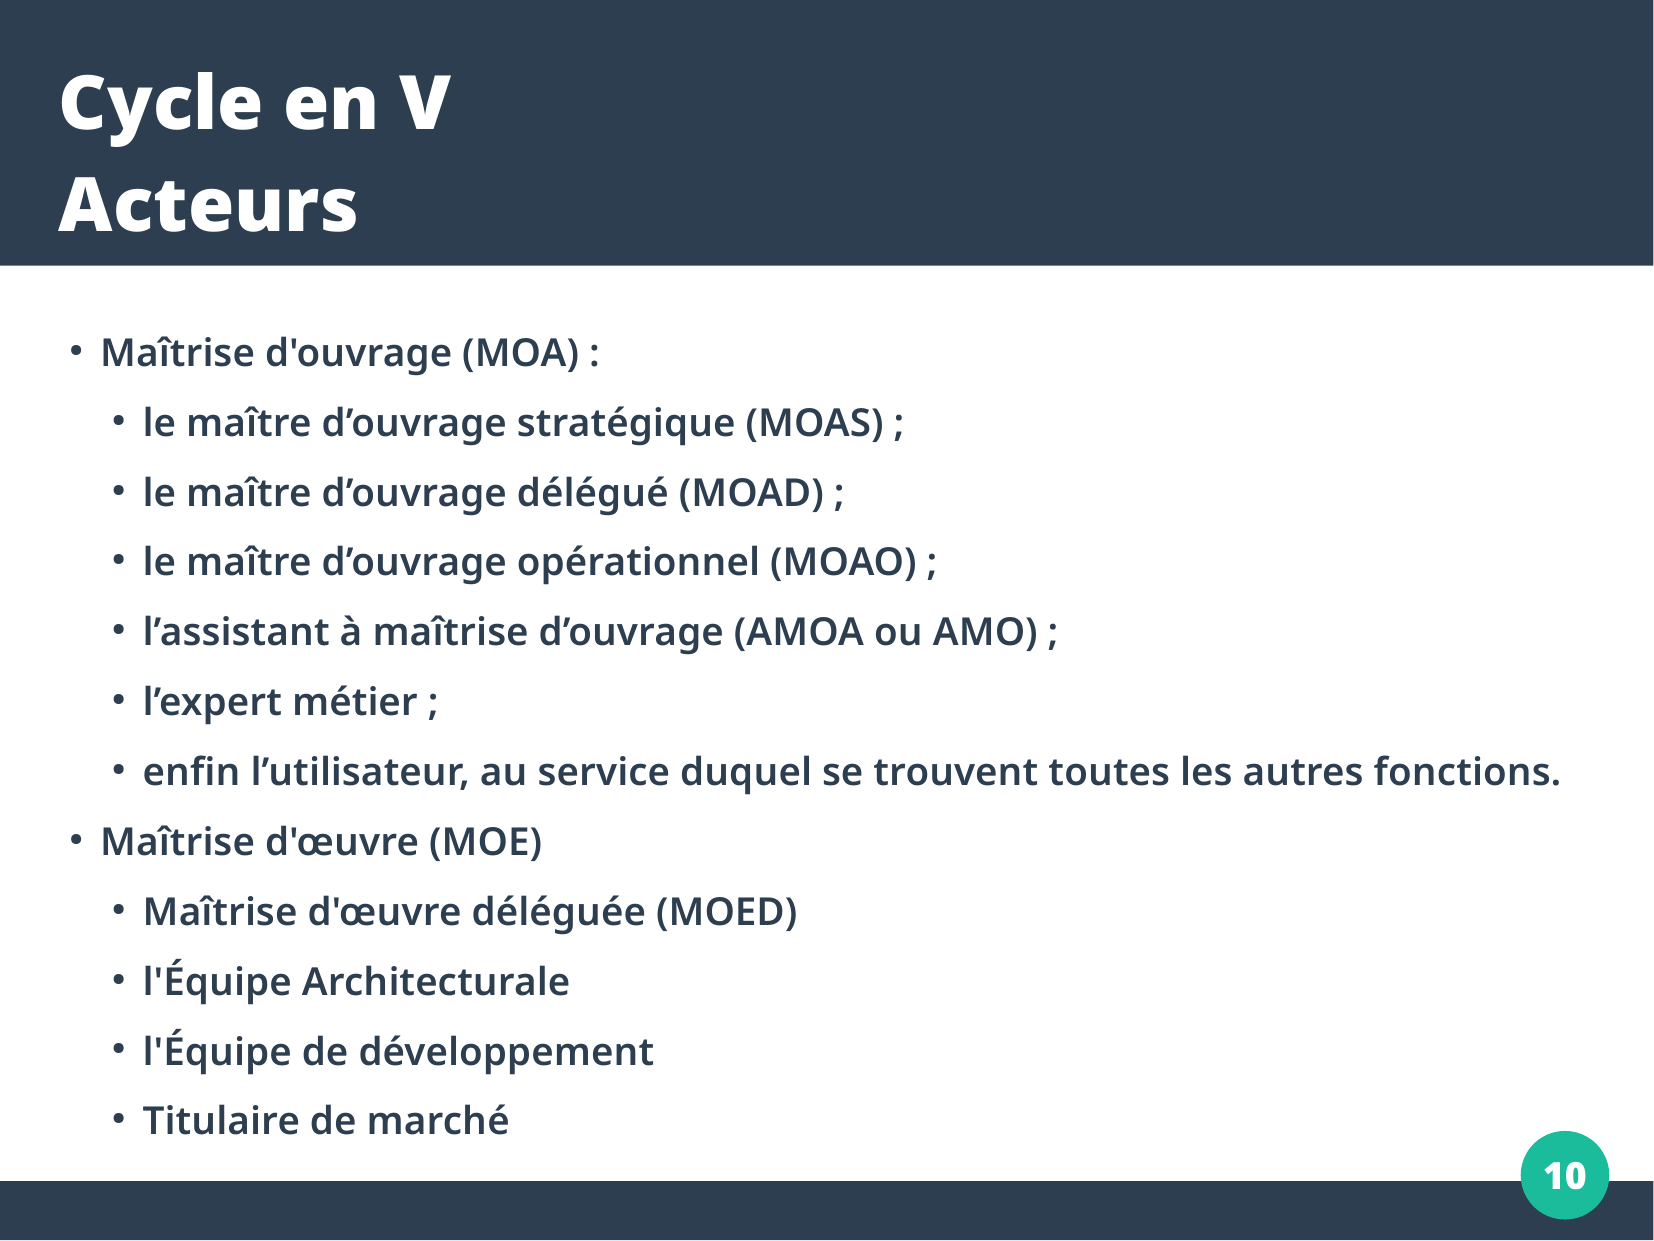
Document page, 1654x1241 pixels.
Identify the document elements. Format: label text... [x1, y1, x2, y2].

title Cycle en V Acteurs [59, 49, 1595, 207]
list Maîtrise d'ouvrage (MOA) : le maître d’ouvrage stratégique (MOAS) ; le maître d’ouvrage délégué (MOAD) ; le maître d’ouvrage opérationnel (MOAO) ; l’assistant à maîtrise d’ouvrage (AMOA ou AMO) ; l’expert métier ; enfin l’utilisateur, au service duquel se trouvent toutes les autres fonctions. Maîtrise d'œuvre (MOE) Maîtrise d'œuvre déléguée (MOED) l'Équipe Architecturale l'Équipe de développement Titulaire de marché [59, 324, 1595, 1152]
